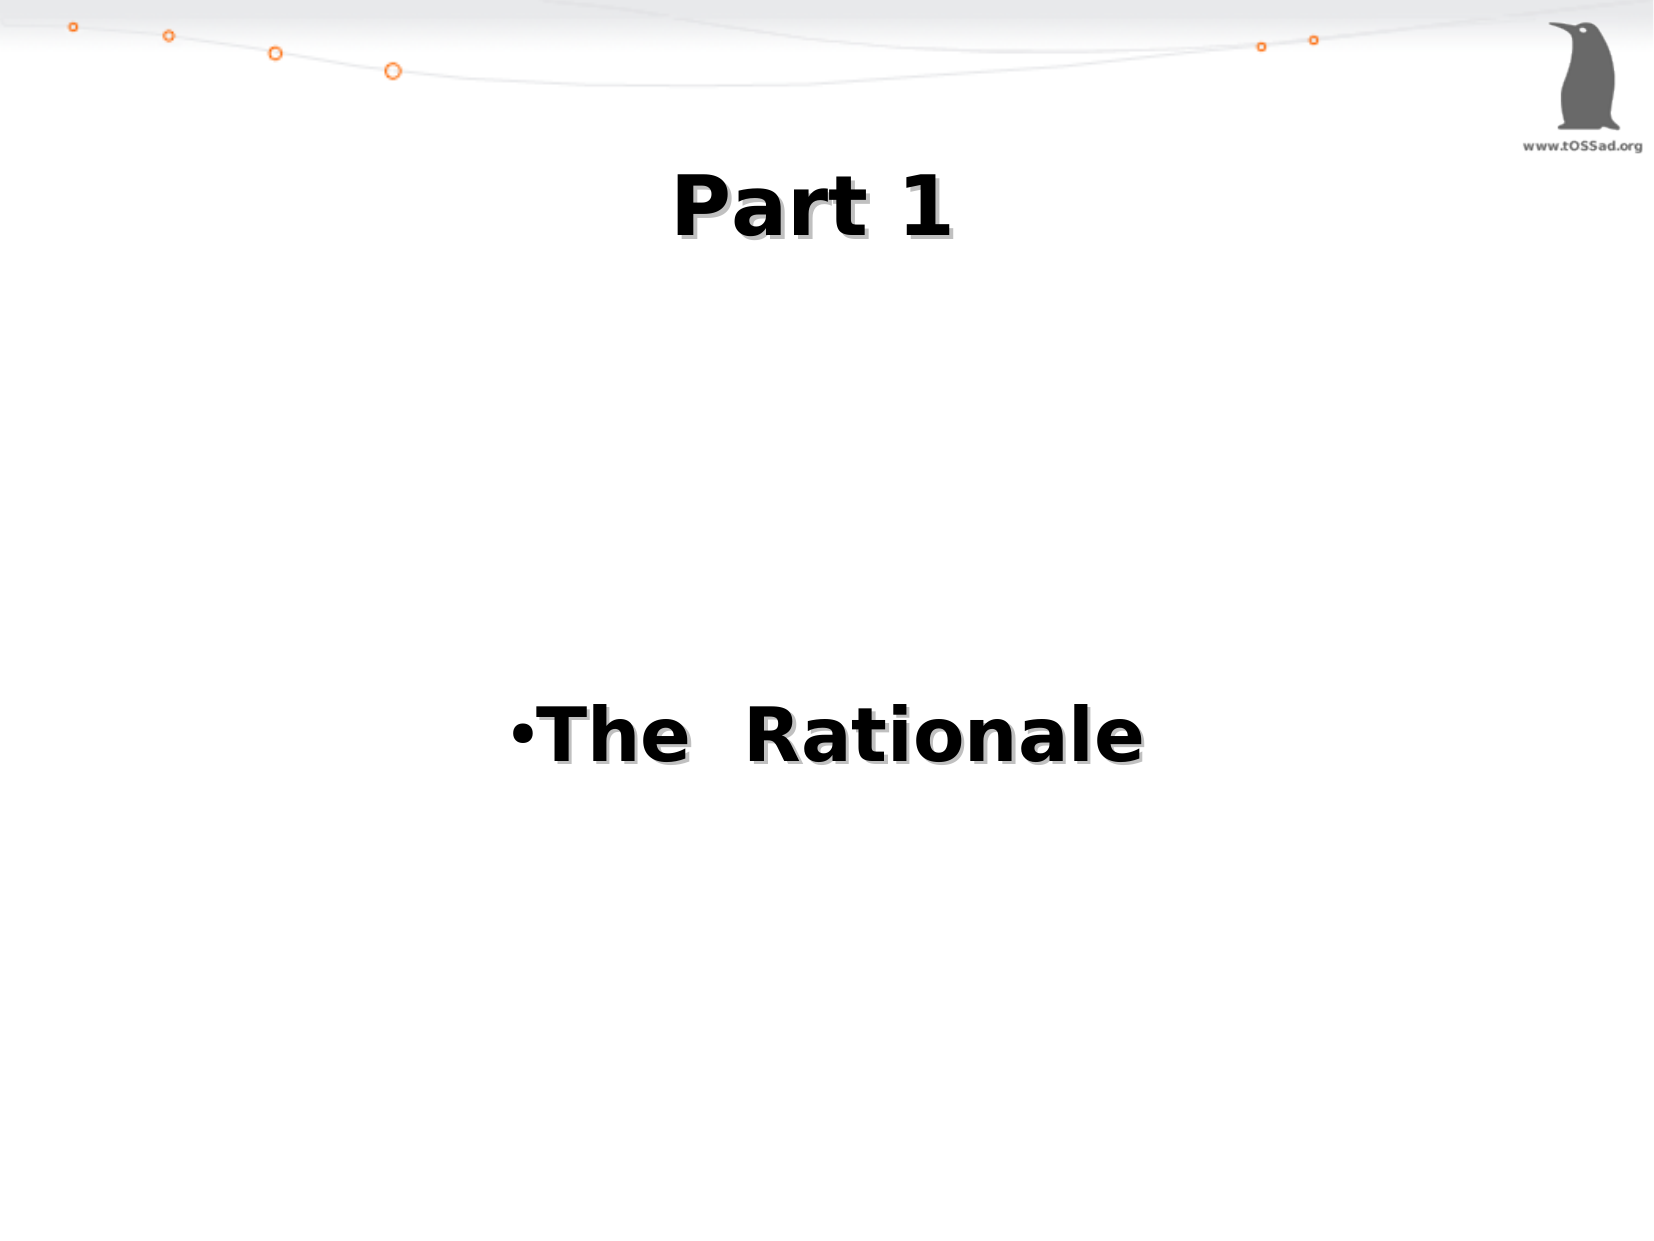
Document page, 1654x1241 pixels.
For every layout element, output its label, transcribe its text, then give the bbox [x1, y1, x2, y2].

subtitle The Rationale [121, 344, 1534, 1127]
title Part 1 [121, 102, 1534, 311]
picture [0, 0, 1654, 157]
